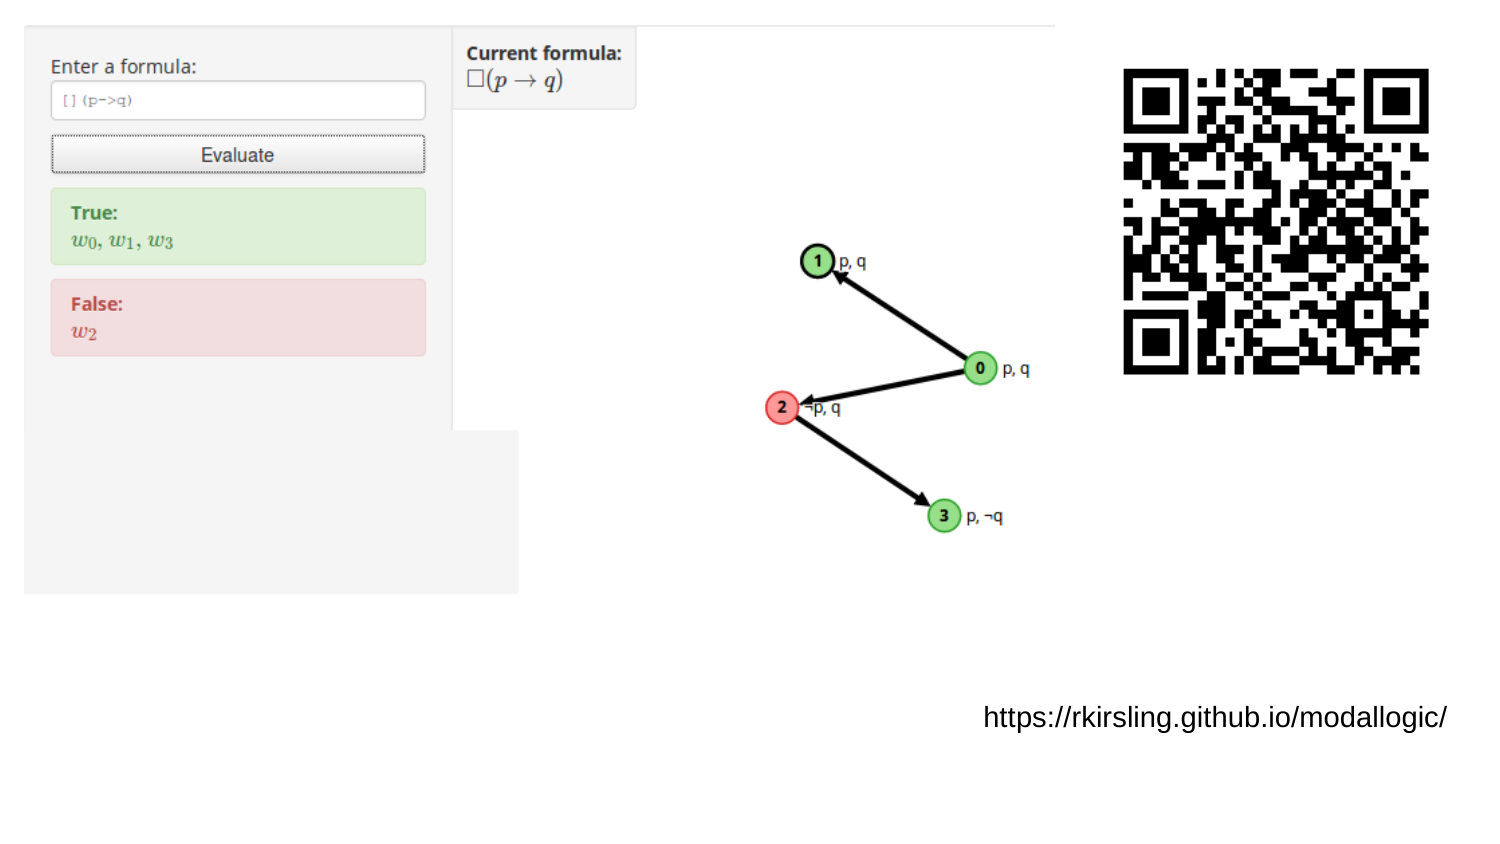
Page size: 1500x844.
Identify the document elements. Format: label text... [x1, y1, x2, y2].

picture [24, 24, 1055, 594]
text_box https://rkirsling.github.io/modallogic/ [968, 682, 1480, 750]
picture [1079, 24, 1475, 421]
